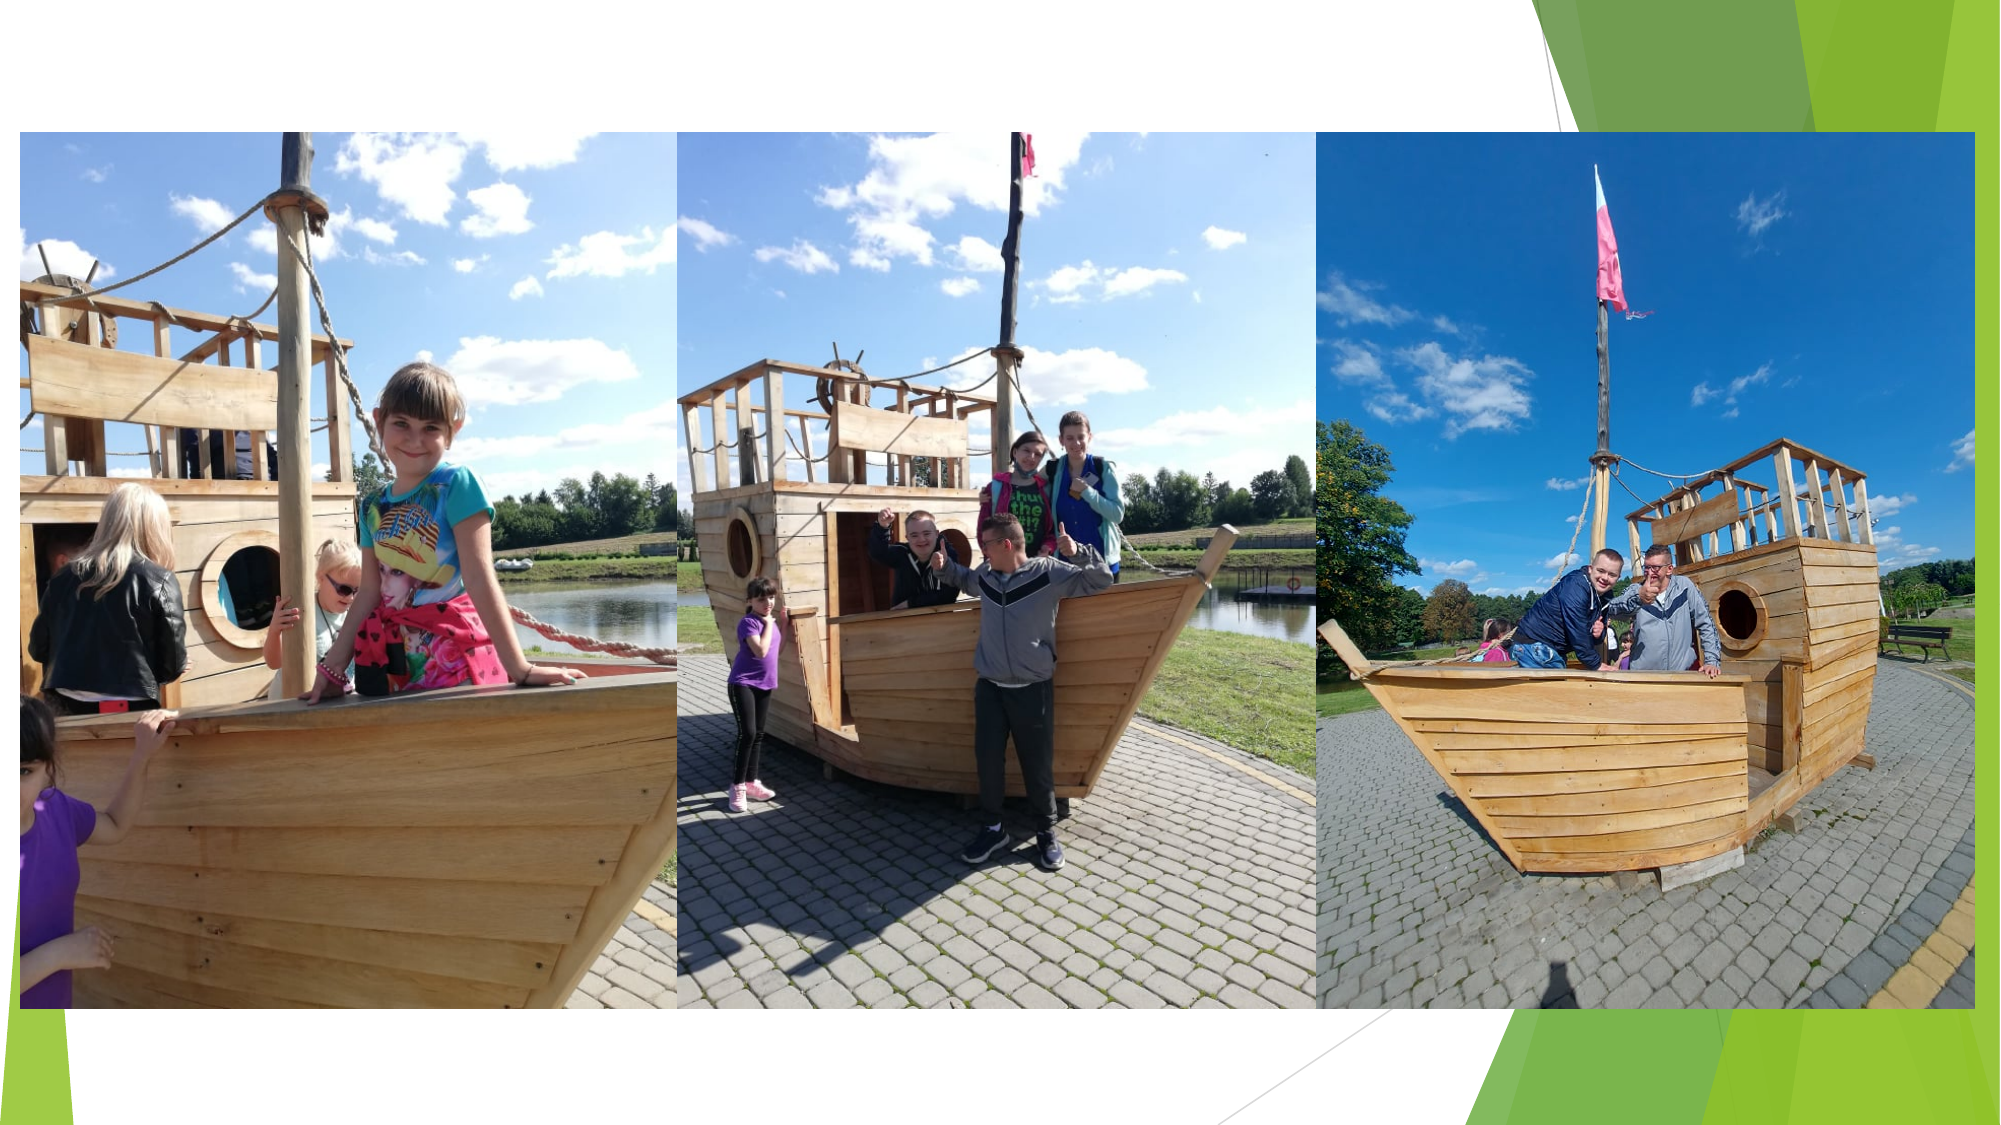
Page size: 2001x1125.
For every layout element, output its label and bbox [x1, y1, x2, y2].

picture [20, 132, 1975, 1009]
